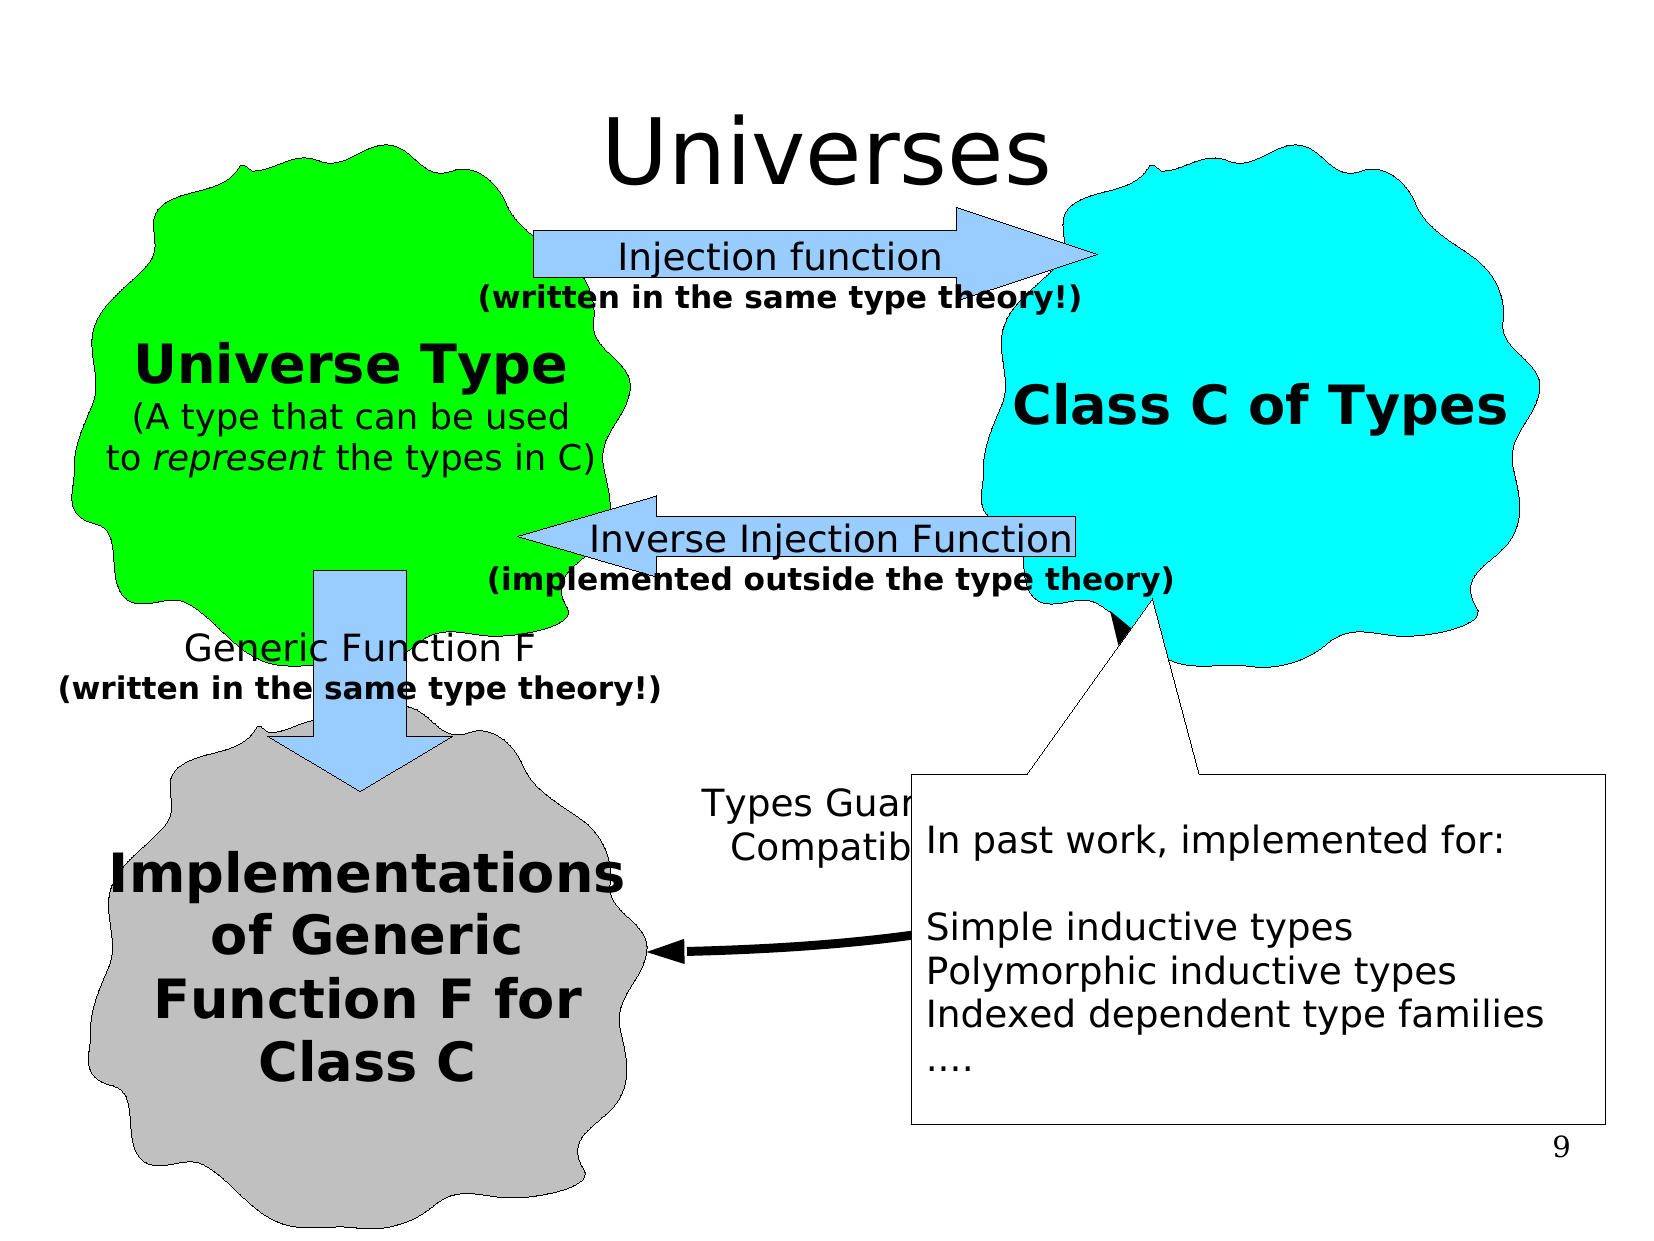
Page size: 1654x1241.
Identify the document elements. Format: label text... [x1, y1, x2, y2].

text_box Types Guarantee Compatibility! [686, 774, 911, 877]
text_box Implementations of Generic Function F for Class C [88, 706, 648, 1229]
text_box Generic Function F (written in the same type theory!) [267, 570, 453, 792]
text_box Inverse Injection Function (implemented outside the type theory) [517, 495, 1076, 577]
text_box Injection function (written in the same type theory!) [533, 207, 1098, 296]
text_box In past work, implemented for: Simple inductive types Polymorphic inductive types Indexed dependent type families .... [911, 598, 1606, 1125]
text_box Universe Type (A type that can be used to represent the types in C) [71, 144, 631, 667]
title Universes [82, 56, 1571, 250]
text_box Class C of Types [981, 144, 1540, 668]
